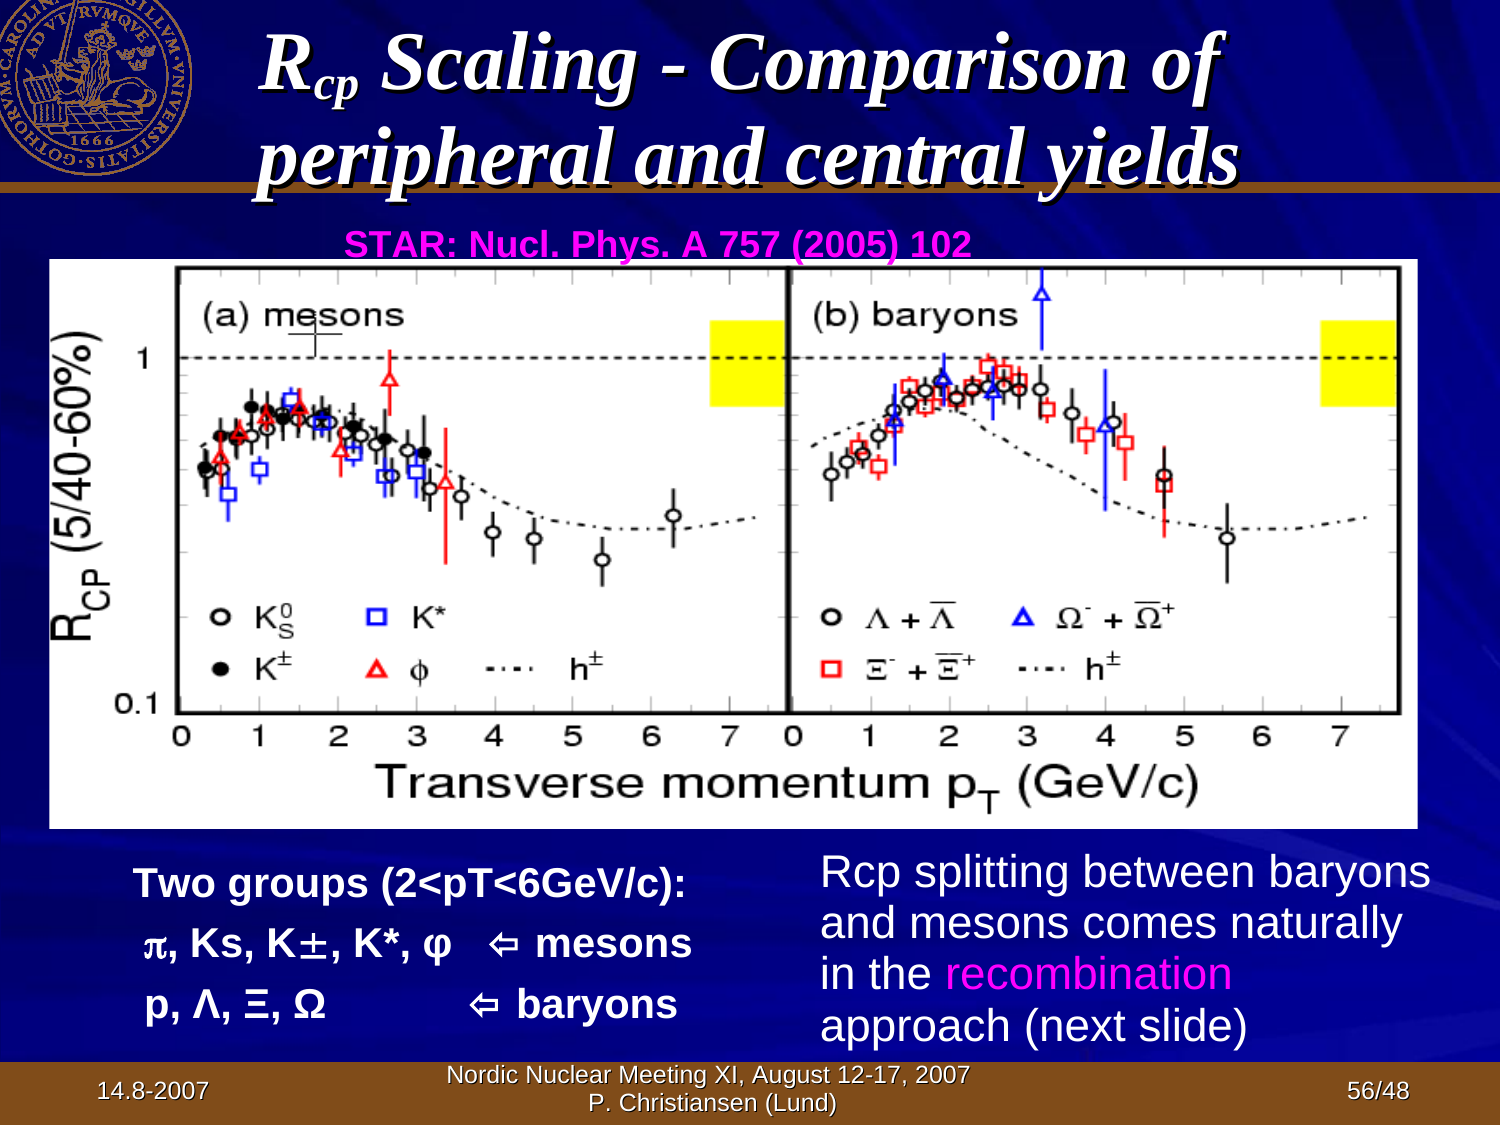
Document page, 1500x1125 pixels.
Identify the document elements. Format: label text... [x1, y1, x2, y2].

picture [0, 0, 1500, 182]
text_box Two groups (2<pT<6GeV/c): , Ks, K, K*, φ  mesons p, Λ, Ξ, Ω  baryons [117, 838, 708, 1036]
picture [1, 193, 1500, 1062]
text_box Rcp splitting between baryons and mesons comes naturally in the recombination approach (next slide) [805, 837, 1450, 1059]
title Rcp Scaling - Comparison of peripheral and central yields [37, 7, 1463, 211]
text_box STAR: Nucl. Phys. A 757 (2005) 102 [328, 216, 997, 274]
